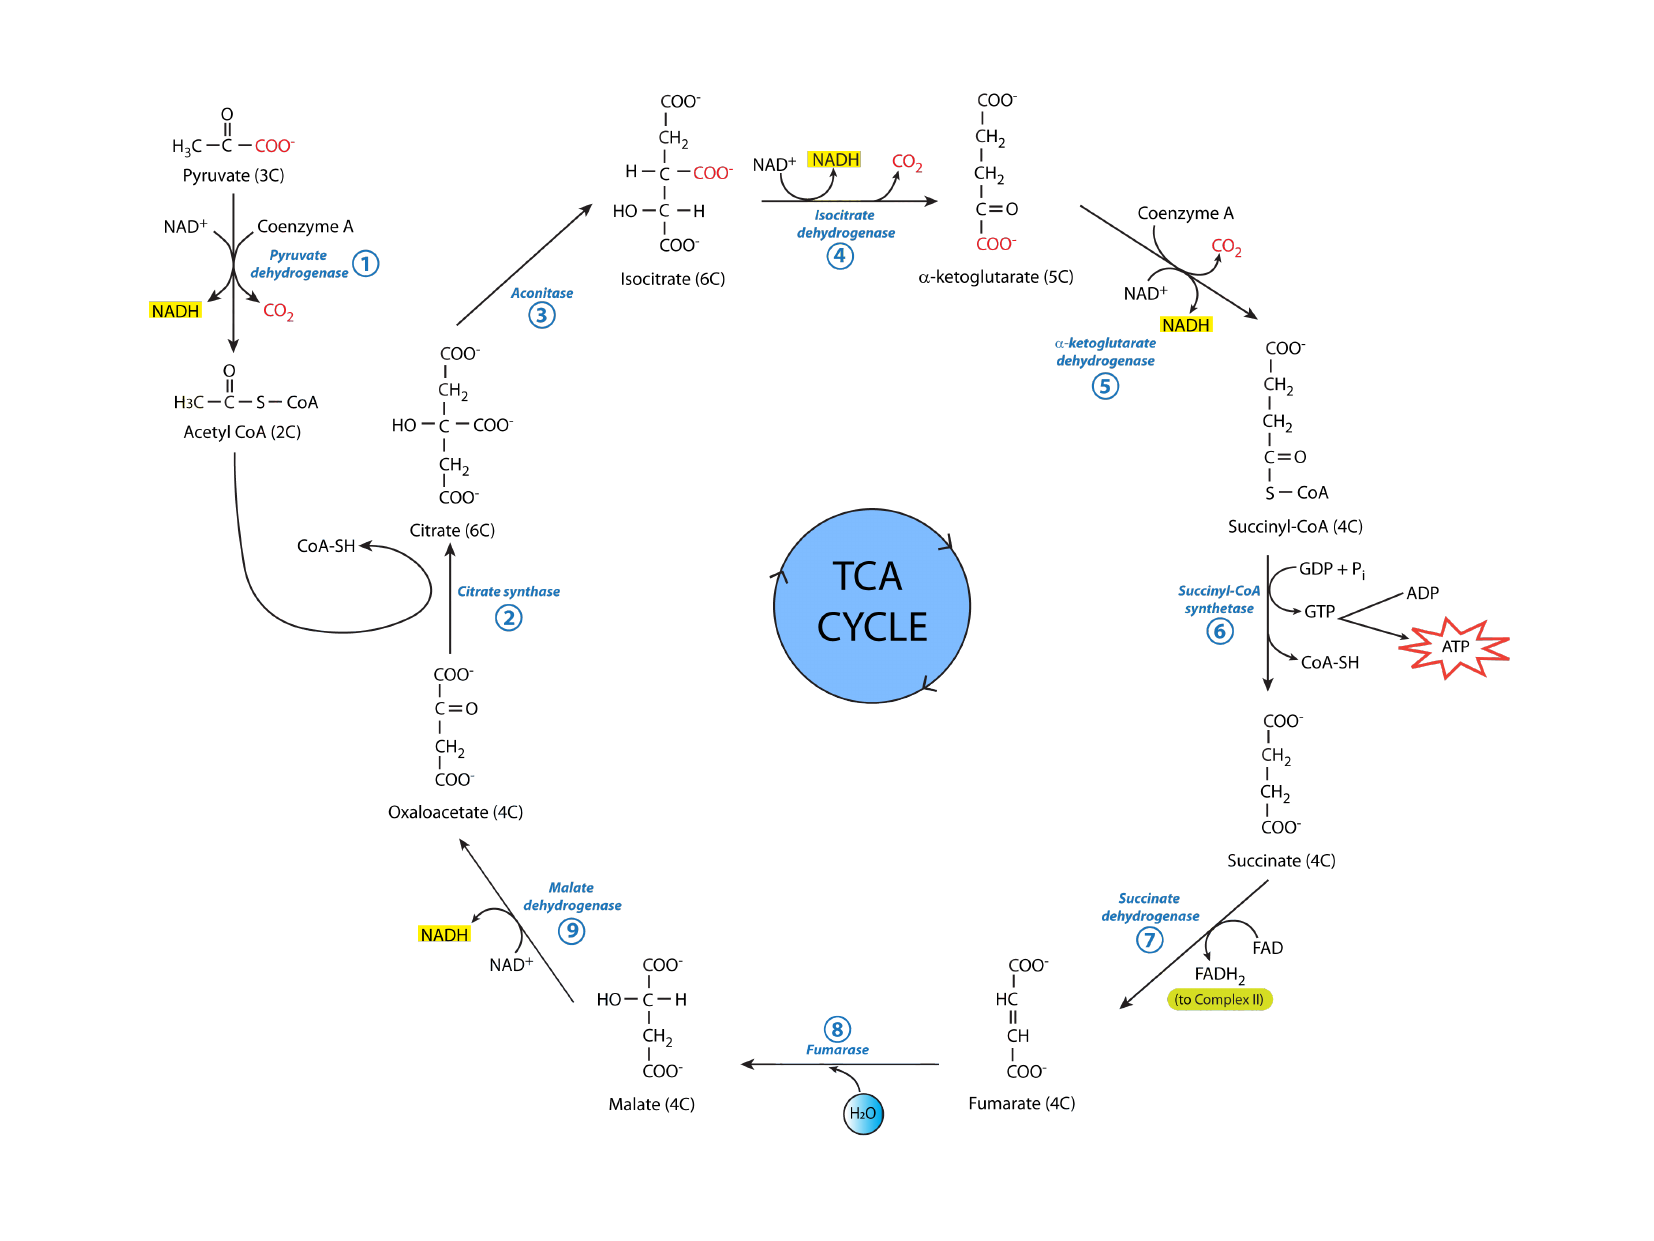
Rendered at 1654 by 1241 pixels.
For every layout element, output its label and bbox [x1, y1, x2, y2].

picture [148, 85, 1510, 1136]
